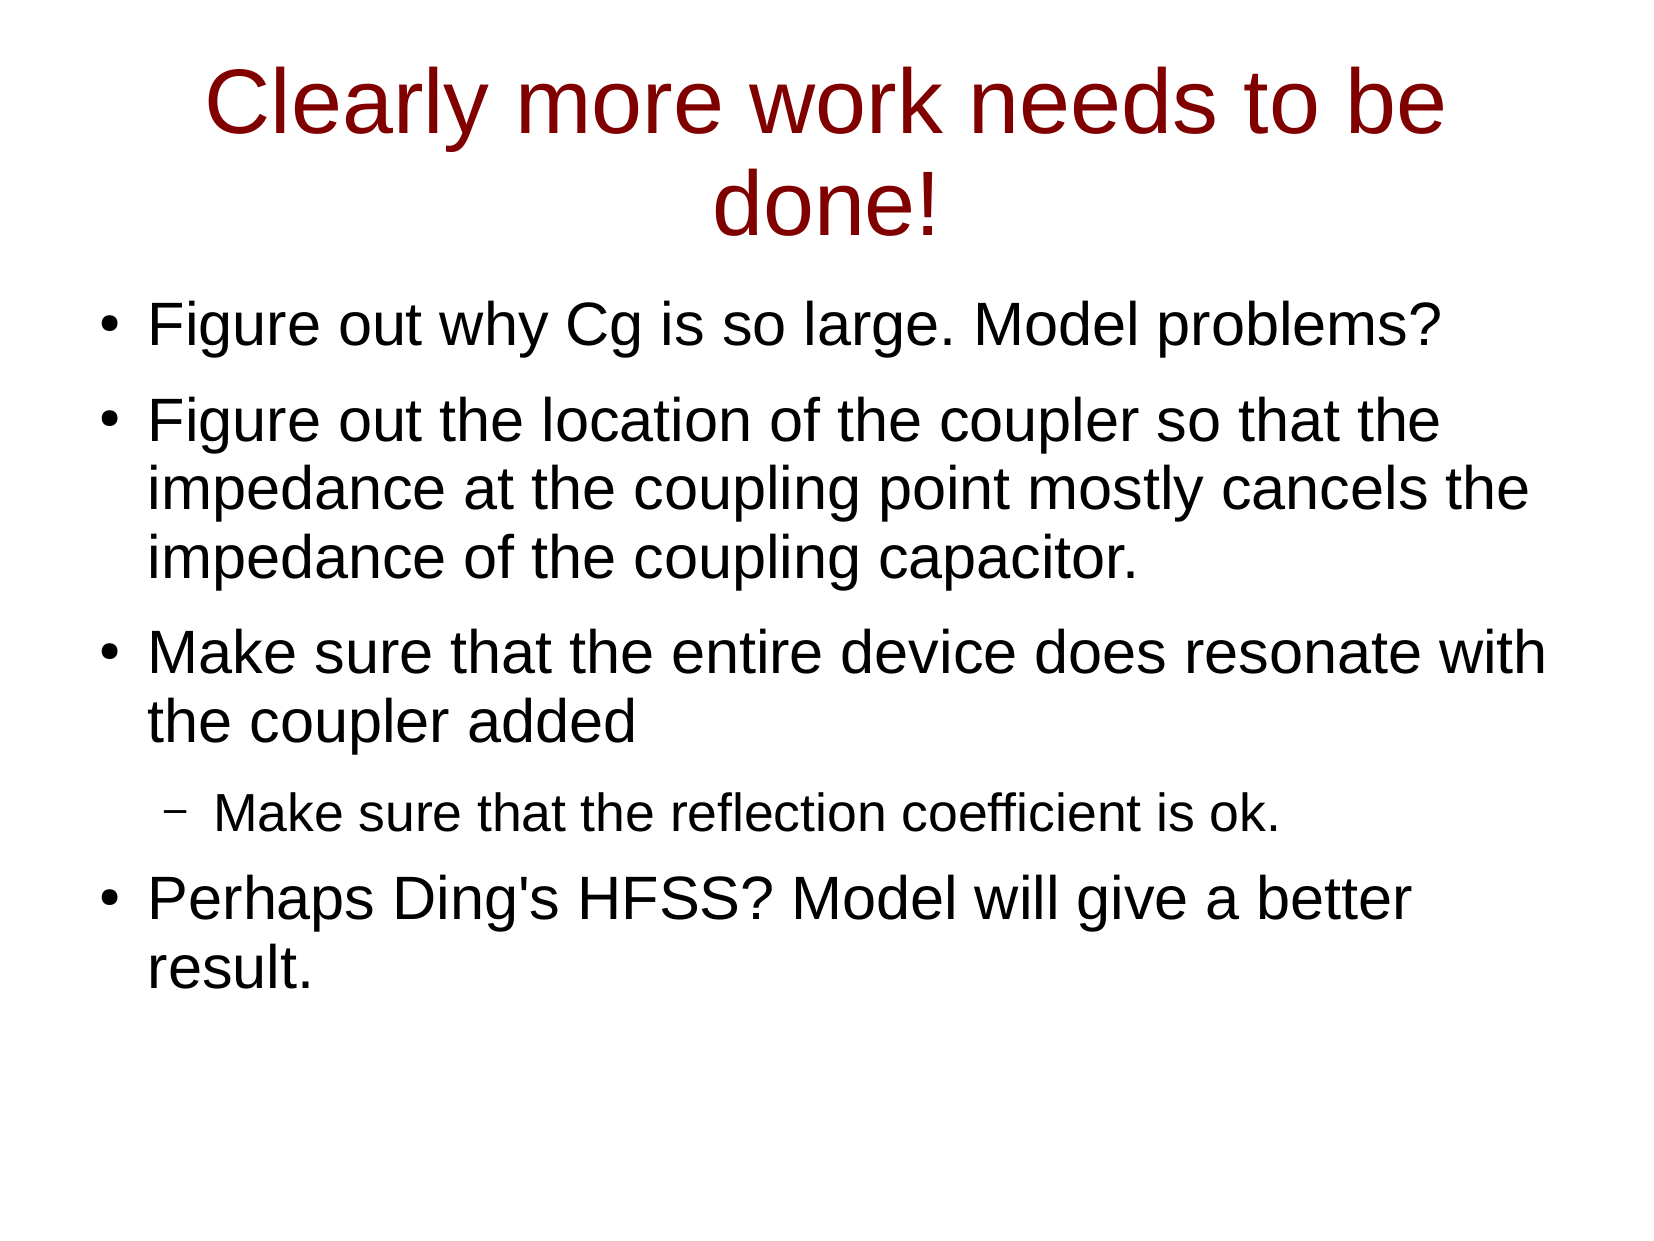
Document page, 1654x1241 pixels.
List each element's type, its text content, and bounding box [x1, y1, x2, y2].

list Figure out why Cg is so large. Model problems? Figure out the location of the coupler so that the impedance at the coupling point mostly cancels the impedance of the coupling capacitor. Make sure that the entire device does resonate with the coupler added Make sure that the reflection coefficient is ok. Perhaps Ding's HFSS? Model will give a better result. [82, 290, 1571, 1010]
title Clearly more work needs to be done! [82, 49, 1571, 257]
